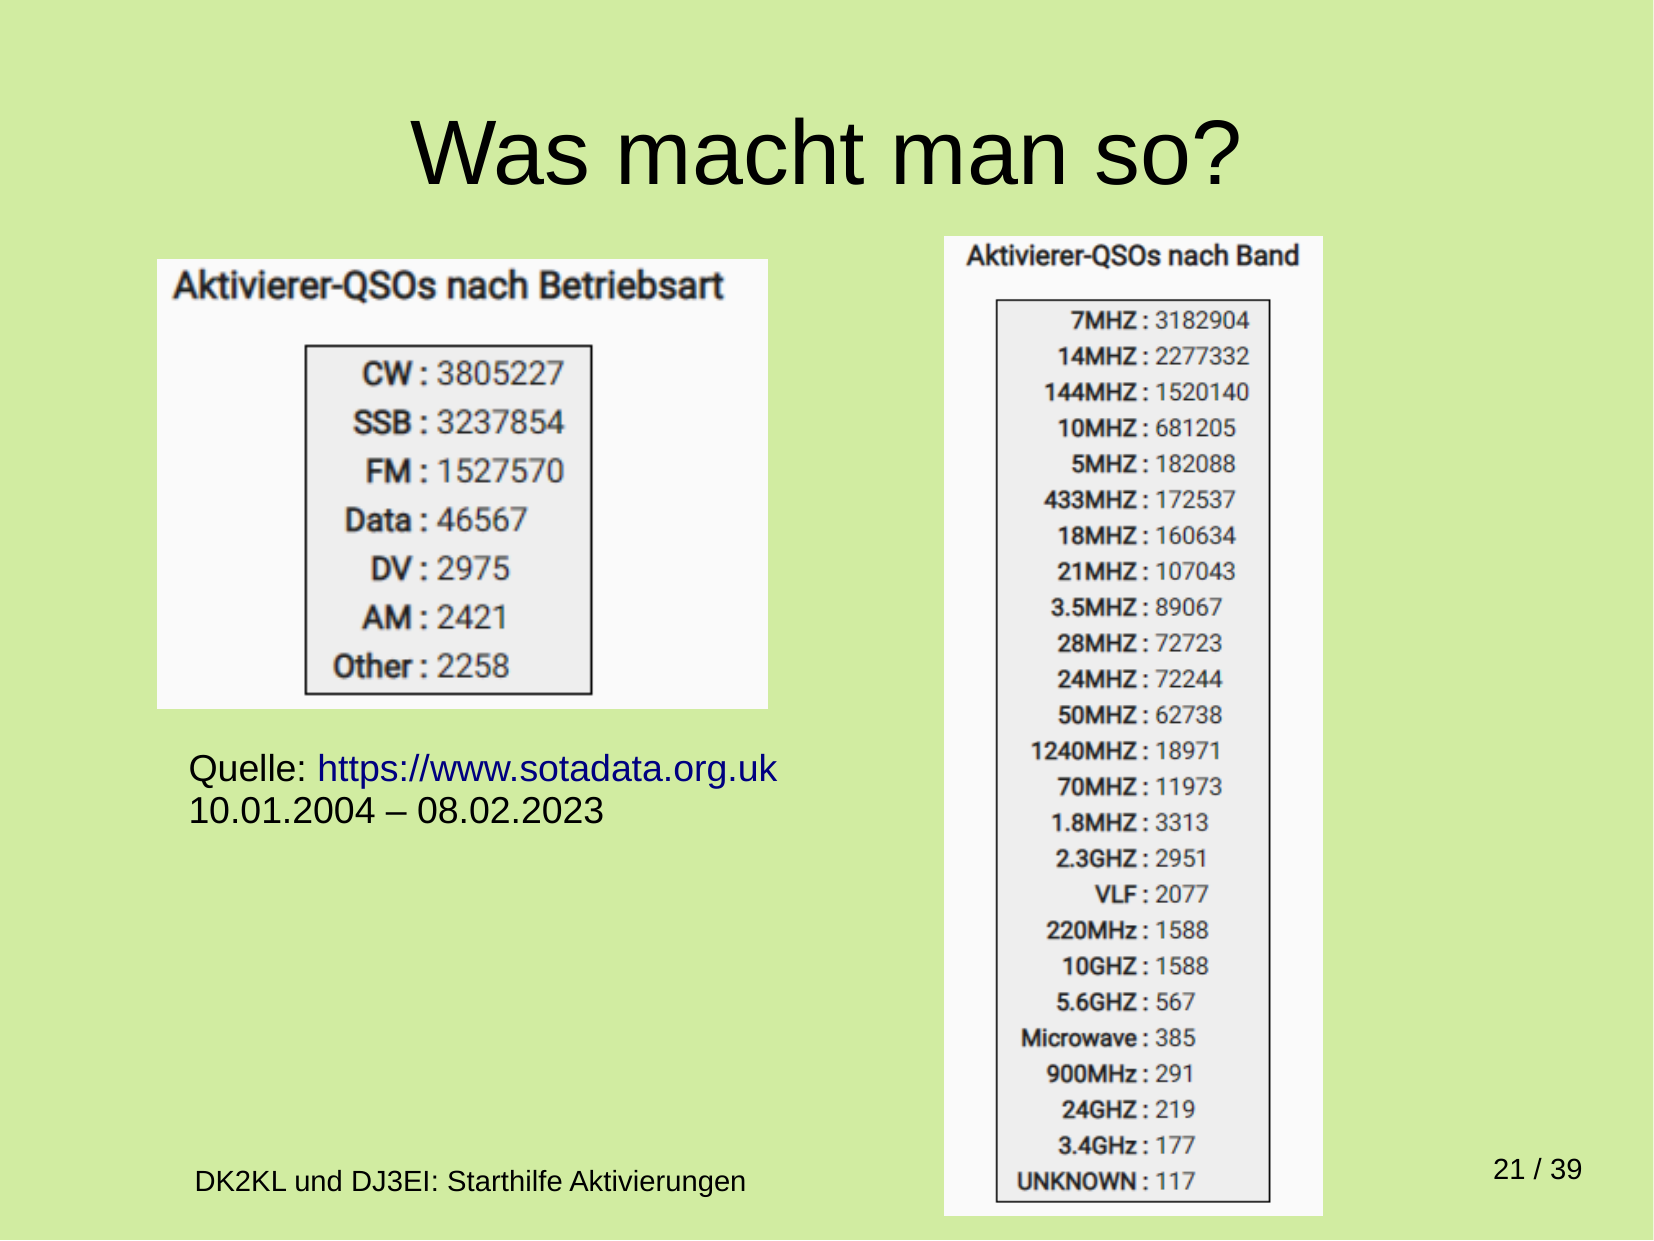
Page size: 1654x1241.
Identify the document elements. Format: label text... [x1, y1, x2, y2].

text_box Quelle: https://www.sotadata.org.uk 10.01.2004 – 08.02.2023 [173, 739, 804, 839]
title Was macht man so? [82, 49, 1571, 257]
picture [944, 236, 1323, 1216]
picture [157, 259, 768, 709]
